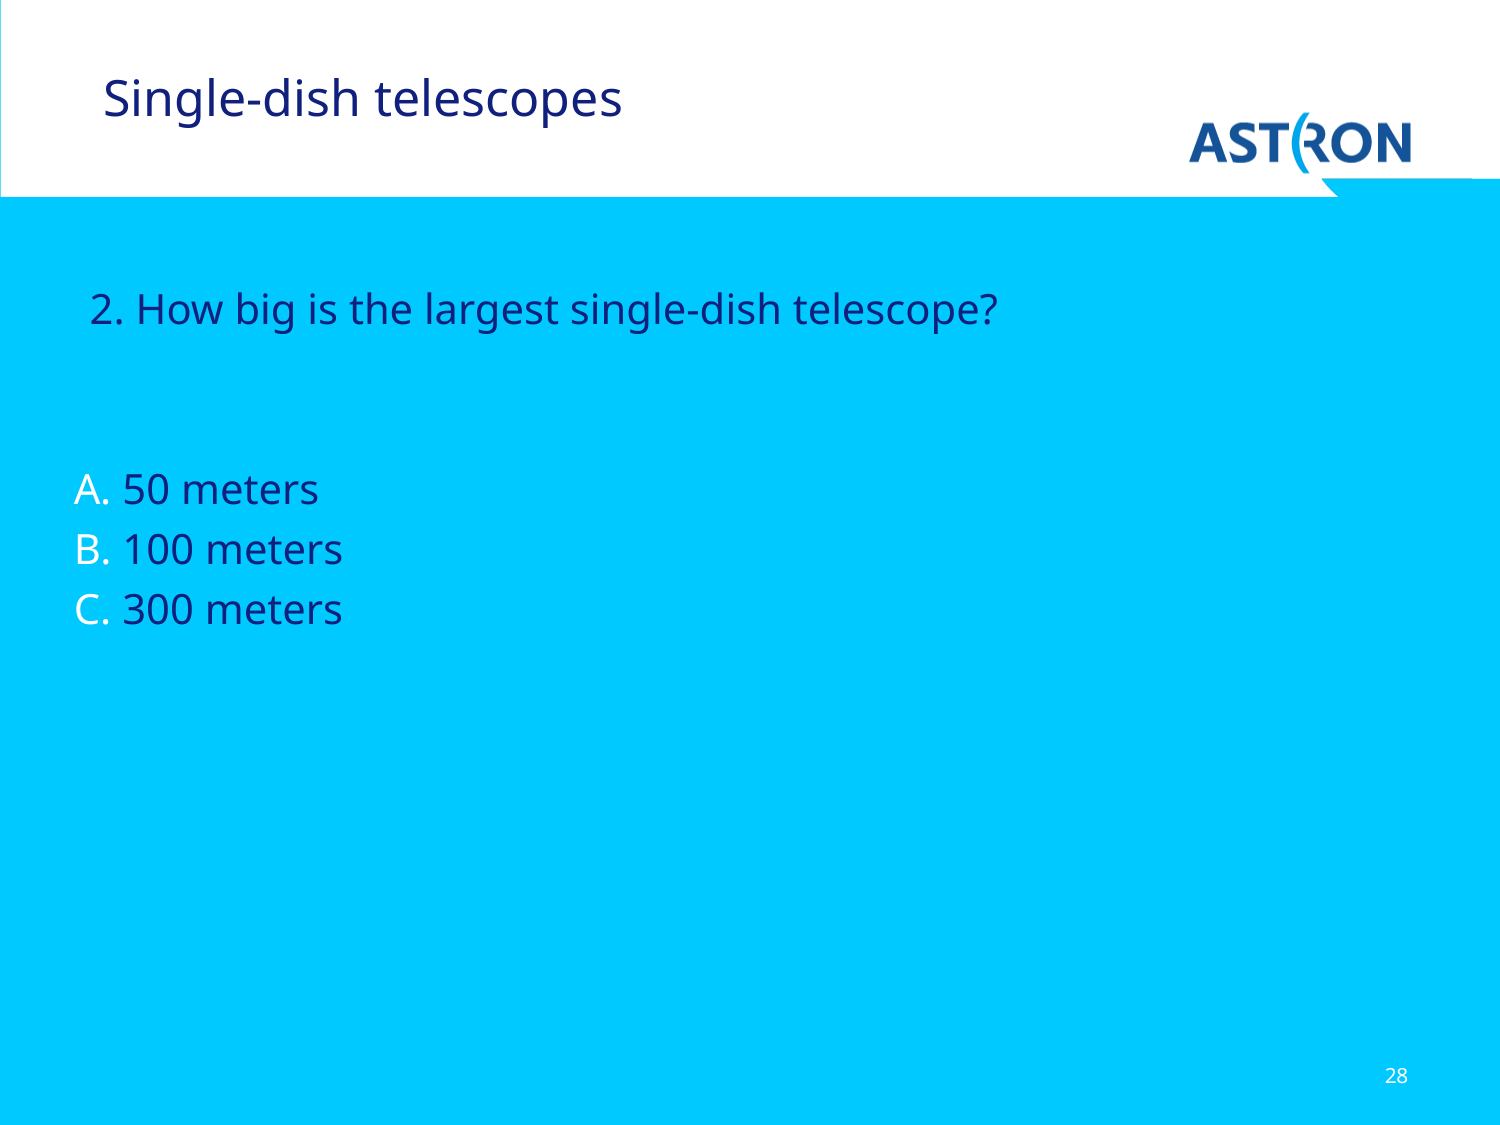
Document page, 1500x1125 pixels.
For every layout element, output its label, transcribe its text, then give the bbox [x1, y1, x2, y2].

picture [0, 0, 1500, 196]
text_box 2. How big is the largest single-dish telescope? 50 meters 100 meters 300 meters [59, 265, 1406, 621]
text_box Single-dish telescopes [88, 59, 1093, 178]
text_box <number> [1208, 1062, 1409, 1125]
